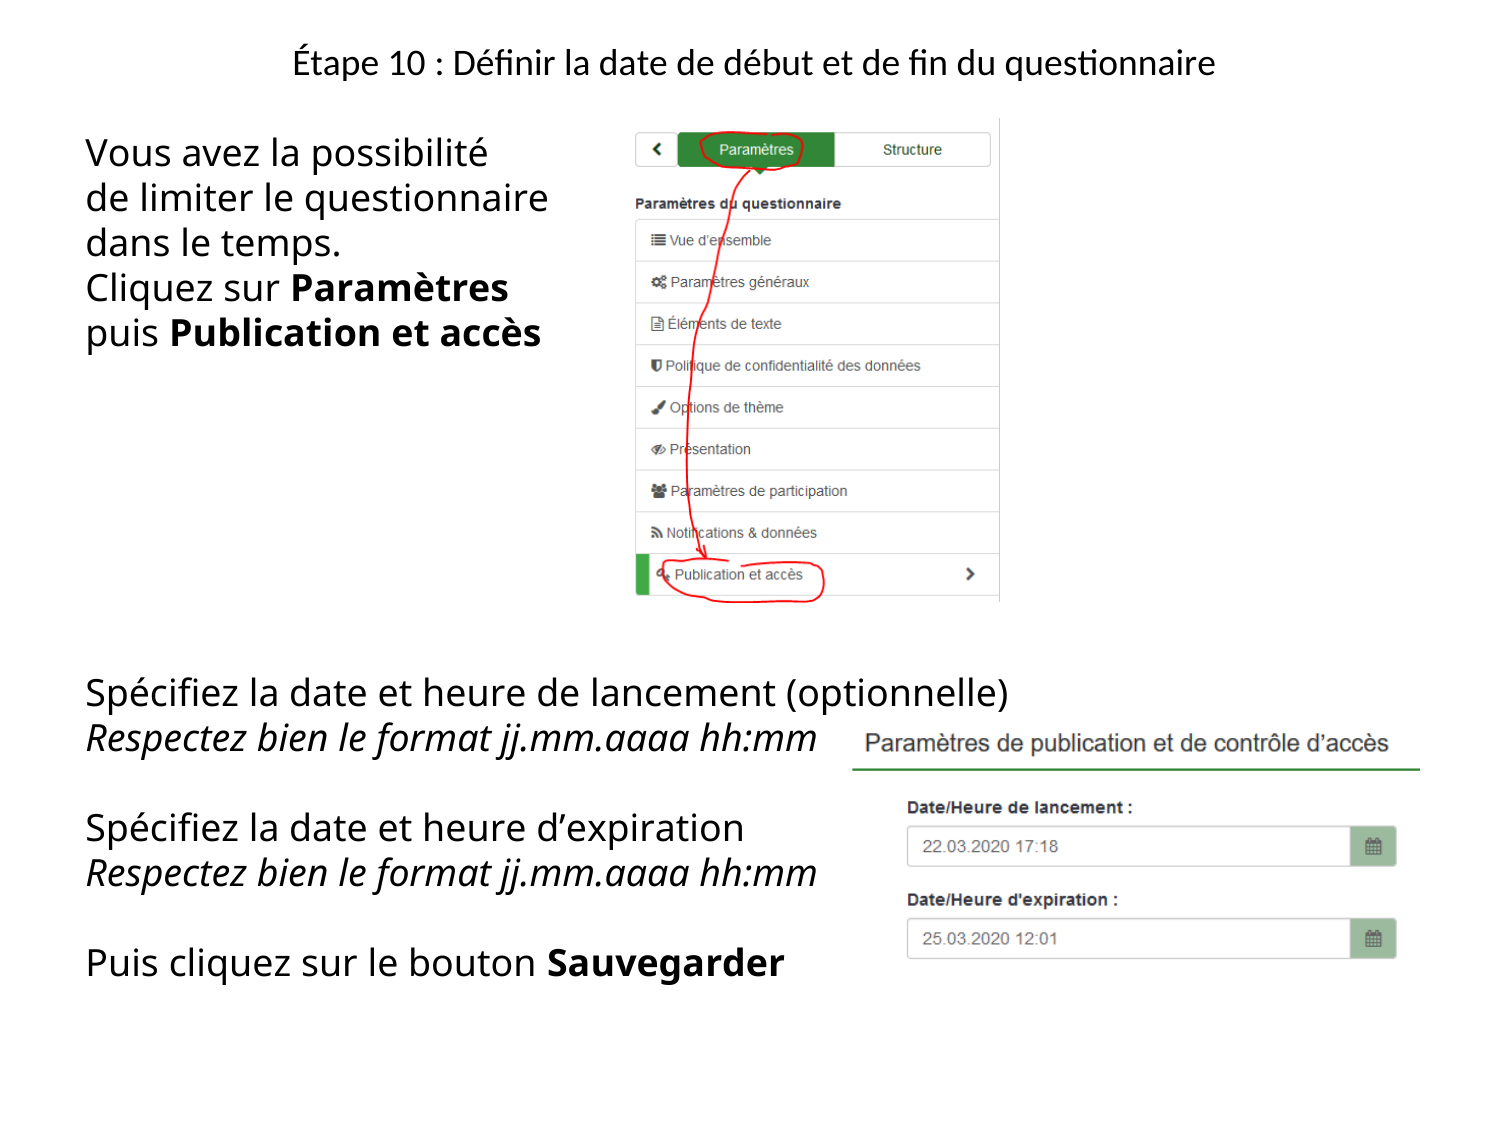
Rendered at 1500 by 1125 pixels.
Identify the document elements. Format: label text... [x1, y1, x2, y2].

picture [850, 720, 1420, 964]
text_box Étape 10 : Définir la date de début et de fin du questionnaire [40, 30, 1470, 91]
text_box Vous avez la possibilité de limiter le questionnaire dans le temps. Cliquez sur Paramètres puis Publication et accès Spécifiez la date et heure de lancement (optionnelle) Respectez bien le format jj.mm.aaaa hh:mm Spécifiez la date et heure d’expiration Respectez bien le format jj.mm.aaaa hh:mm Puis cliquez sur le bouton Sauvegarder [70, 121, 1383, 993]
picture [626, 118, 1000, 603]
